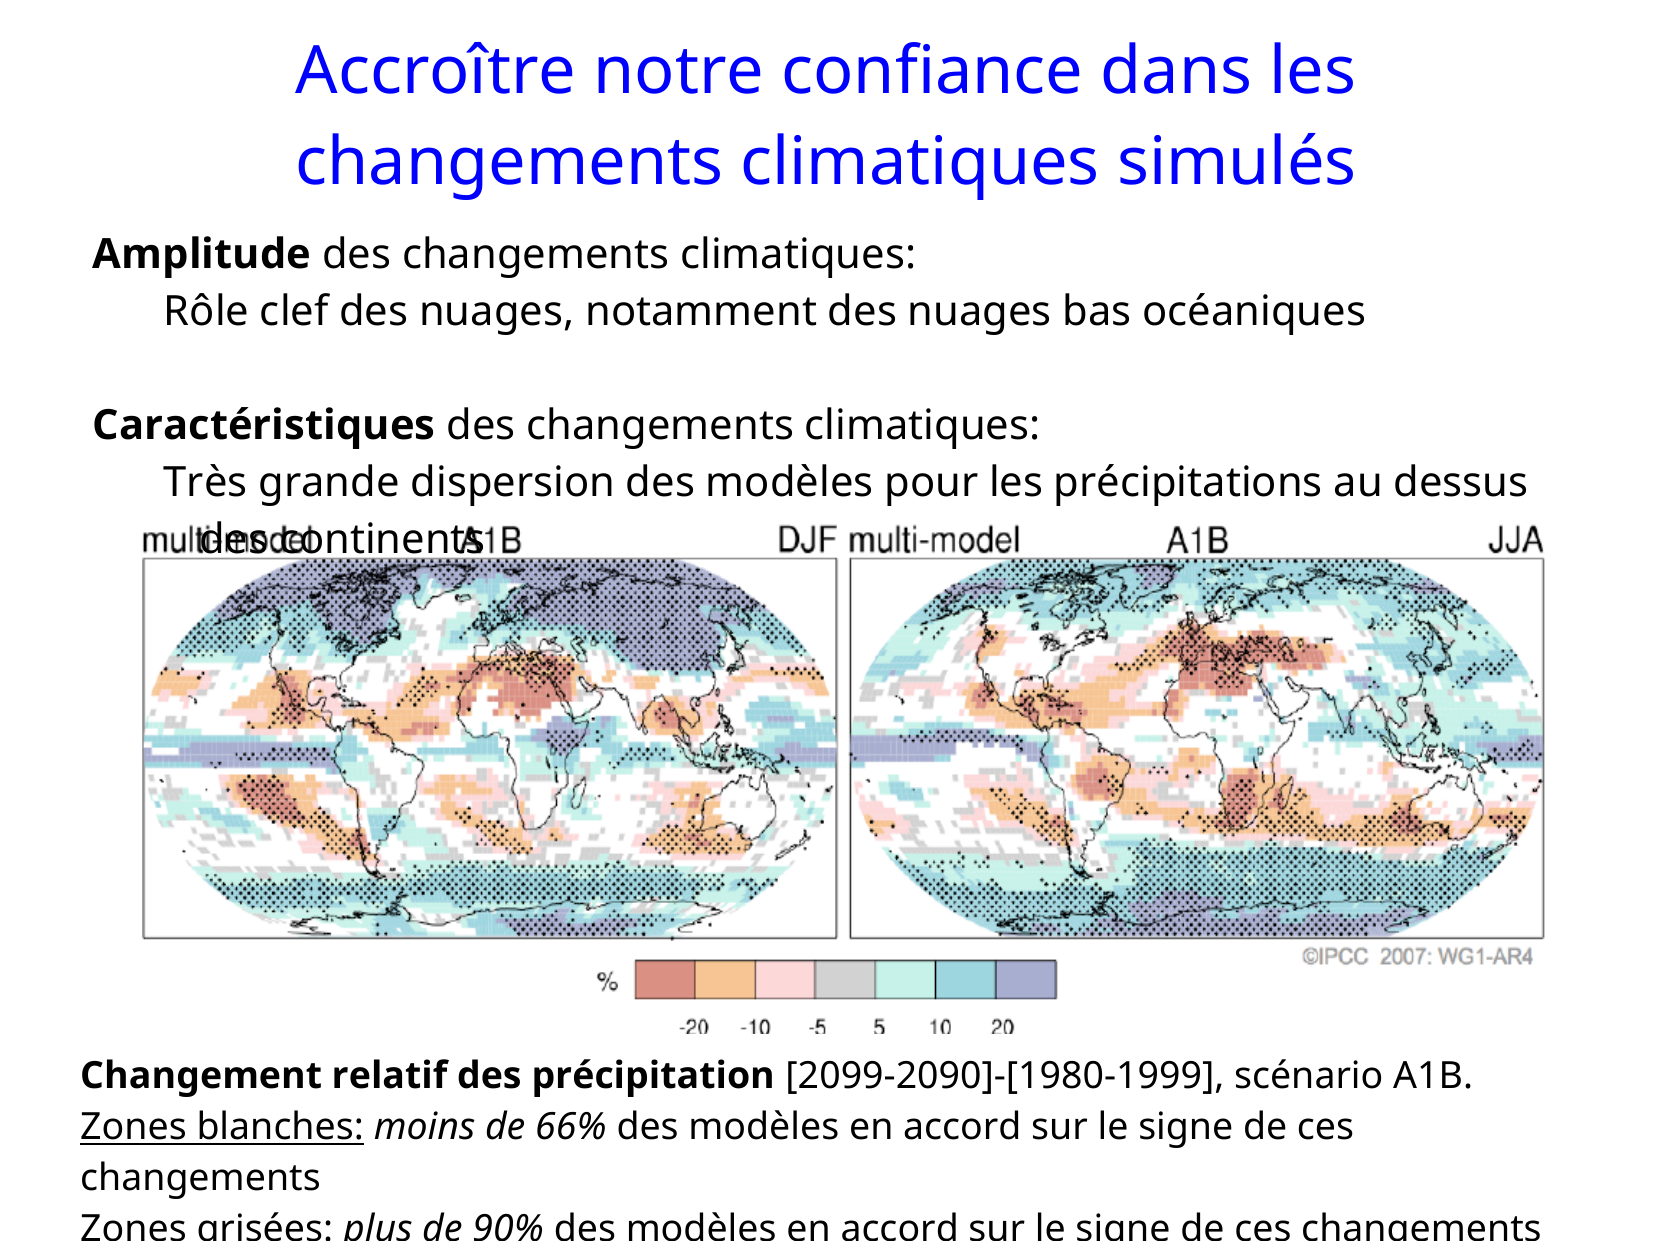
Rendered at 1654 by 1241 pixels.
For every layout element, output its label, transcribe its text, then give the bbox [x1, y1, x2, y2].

text_box Changement relatif des précipitation [2099-2090]-[1980-1999], scénario A1B. Zones blanches: moins de 66% des modèles en accord sur le signe de ces changements Zones grisées: plus de 90% des modèles en accord sur le signe de ces changements [65, 1041, 1618, 1221]
text_box Amplitude des changements climatiques: Rôle clef des nuages, notamment des nuages bas océaniques Caractéristiques des changements climatiques: Très grande dispersion des modèles pour les précipitations au dessus des continents [78, 216, 1576, 568]
title Accroître notre confiance dans les changements climatiques simulés [82, 21, 1571, 206]
picture [92, 516, 1582, 1034]
